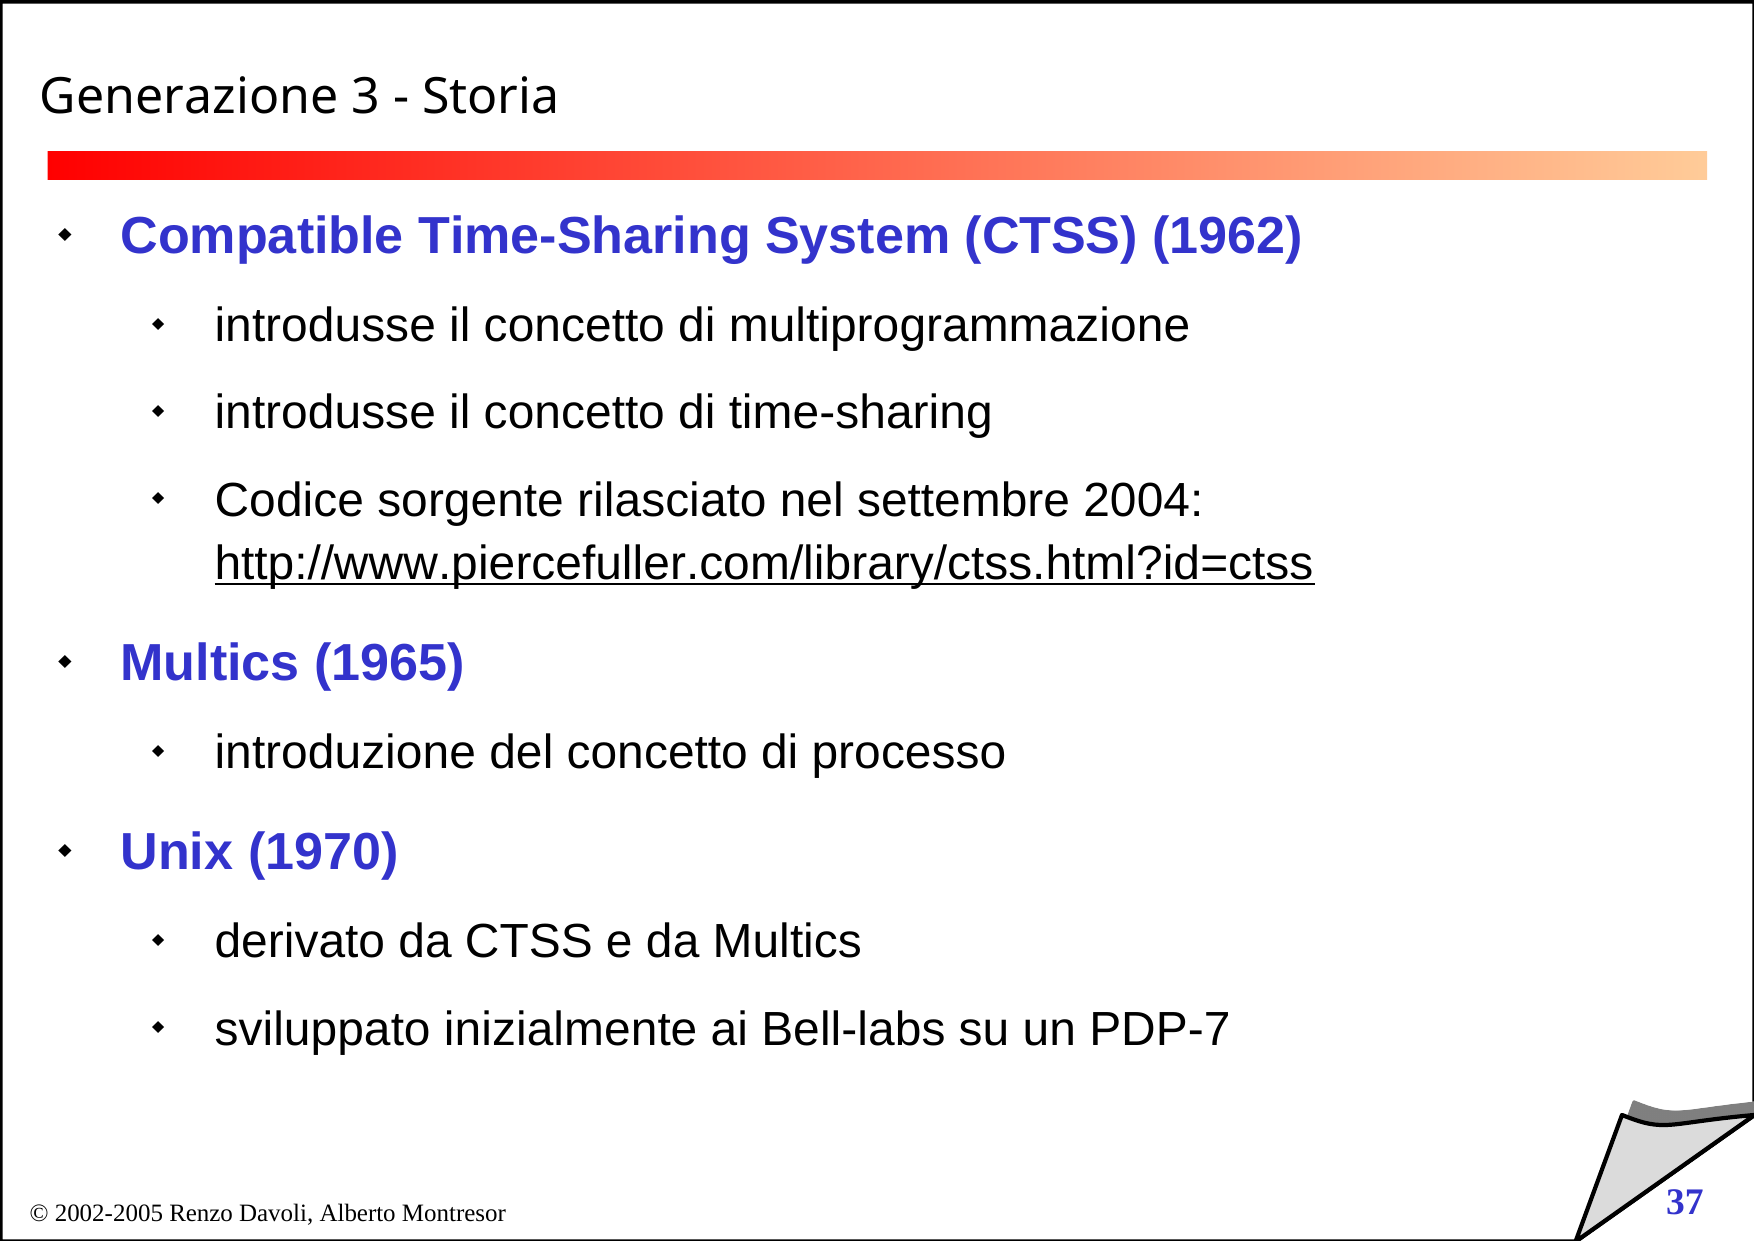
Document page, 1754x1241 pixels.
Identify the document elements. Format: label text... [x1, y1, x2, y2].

title Generazione 3 - Storia [40, 49, 1713, 144]
list Compatible Time-Sharing System (CTSS) (1962) introdusse il concetto di multiprogrammazione introdusse il concetto di time-sharing Codice sorgente rilasciato nel settembre 2004: http://www.piercefuller.com/library/ctss.html?id=ctss Multics (1965) introduzione del concetto di processo Unix (1970) derivato da CTSS e da Multics sviluppato inizialmente ai Bell-labs su un PDP-7 [58, 206, 1696, 1063]
